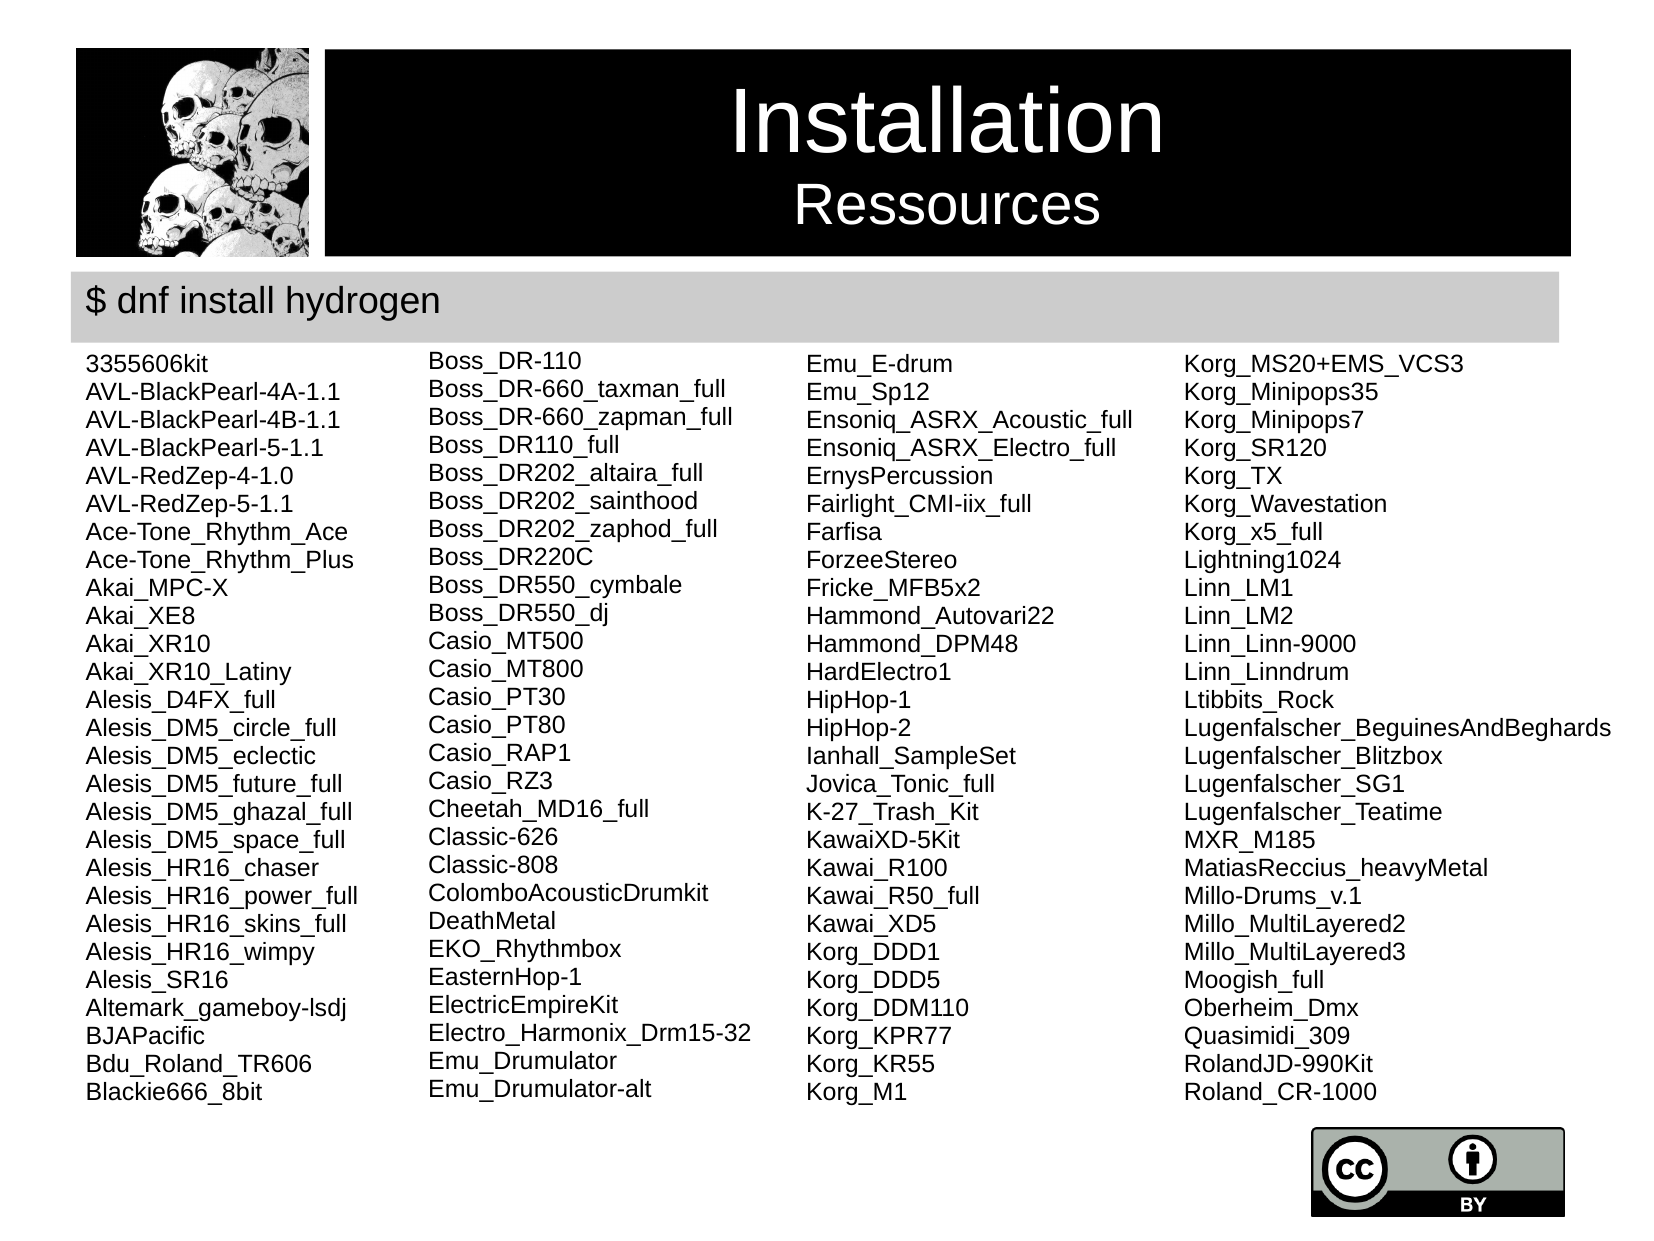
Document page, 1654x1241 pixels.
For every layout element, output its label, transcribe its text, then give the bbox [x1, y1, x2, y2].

picture [76, 48, 309, 257]
text_box $ dnf install hydrogen [70, 271, 1560, 343]
text_box Boss_DR-110 Boss_DR-660_taxman_full Boss_DR-660_zapman_full Boss_DR110_full Boss_DR202_altaira_full Boss_DR202_sainthood Boss_DR202_zaphod_full Boss_DR220C Boss_DR550_cymbale Boss_DR550_dj Casio_MT500 Casio_MT800 Casio_PT30 Casio_PT80 Casio_RAP1 Casio_RZ3 Cheetah_MD16_full Classic-626 Classic-808 ColomboAcousticDrumkit DeathMetal EKO_Rhythmbox EasternHop-1 ElectricEmpireKit Electro_Harmonix_Drm15-32 Emu_Drumulator Emu_Drumulator-alt [413, 339, 792, 1111]
picture [1311, 1127, 1565, 1217]
title Installation Ressources [324, 49, 1571, 257]
text_box Emu_E-drum Emu_Sp12 Ensoniq_ASRX_Acoustic_full Ensoniq_ASRX_Electro_full ErnysPercussion Fairlight_CMI-iix_full Farfisa ForzeeStereo Fricke_MFB5x2 Hammond_Autovari22 Hammond_DPM48 HardElectro1 HipHop-1 HipHop-2 Ianhall_SampleSet Jovica_Tonic_full K-27_Trash_Kit KawaiXD-5Kit Kawai_R100 Kawai_R50_full Kawai_XD5 Korg_DDD1 Korg_DDD5 Korg_DDM110 Korg_KPR77 Korg_KR55 Korg_M1 [791, 342, 1169, 1114]
text_box Korg_MS20+EMS_VCS3 Korg_Minipops35 Korg_Minipops7 Korg_SR120 Korg_TX Korg_Wavestation Korg_x5_full Lightning1024 Linn_LM1 Linn_LM2 Linn_Linn-9000 Linn_Linndrum Ltibbits_Rock Lugenfalscher_BeguinesAndBeghards Lugenfalscher_Blitzbox Lugenfalscher_SG1 Lugenfalscher_Teatime MXR_M185 MatiasReccius_heavyMetal Millo-Drums_v.1 Millo_MultiLayered2 Millo_MultiLayered3 Moogish_full Oberheim_Dmx Quasimidi_309 RolandJD-990Kit Roland_CR-1000 [1169, 342, 1630, 1114]
text_box 3355606kit AVL-BlackPearl-4A-1.1 AVL-BlackPearl-4B-1.1 AVL-BlackPearl-5-1.1 AVL-RedZep-4-1.0 AVL-RedZep-5-1.1 Ace-Tone_Rhythm_Ace Ace-Tone_Rhythm_Plus Akai_MPC-X Akai_XE8 Akai_XR10 Akai_XR10_Latiny Alesis_D4FX_full Alesis_DM5_circle_full Alesis_DM5_eclectic Alesis_DM5_future_full Alesis_DM5_ghazal_full Alesis_DM5_space_full Alesis_HR16_chaser Alesis_HR16_power_full Alesis_HR16_skins_full Alesis_HR16_wimpy Alesis_SR16 Altemark_gameboy-lsdj BJAPacific Bdu_Roland_TR606 Blackie666_8bit [70, 342, 402, 1114]
